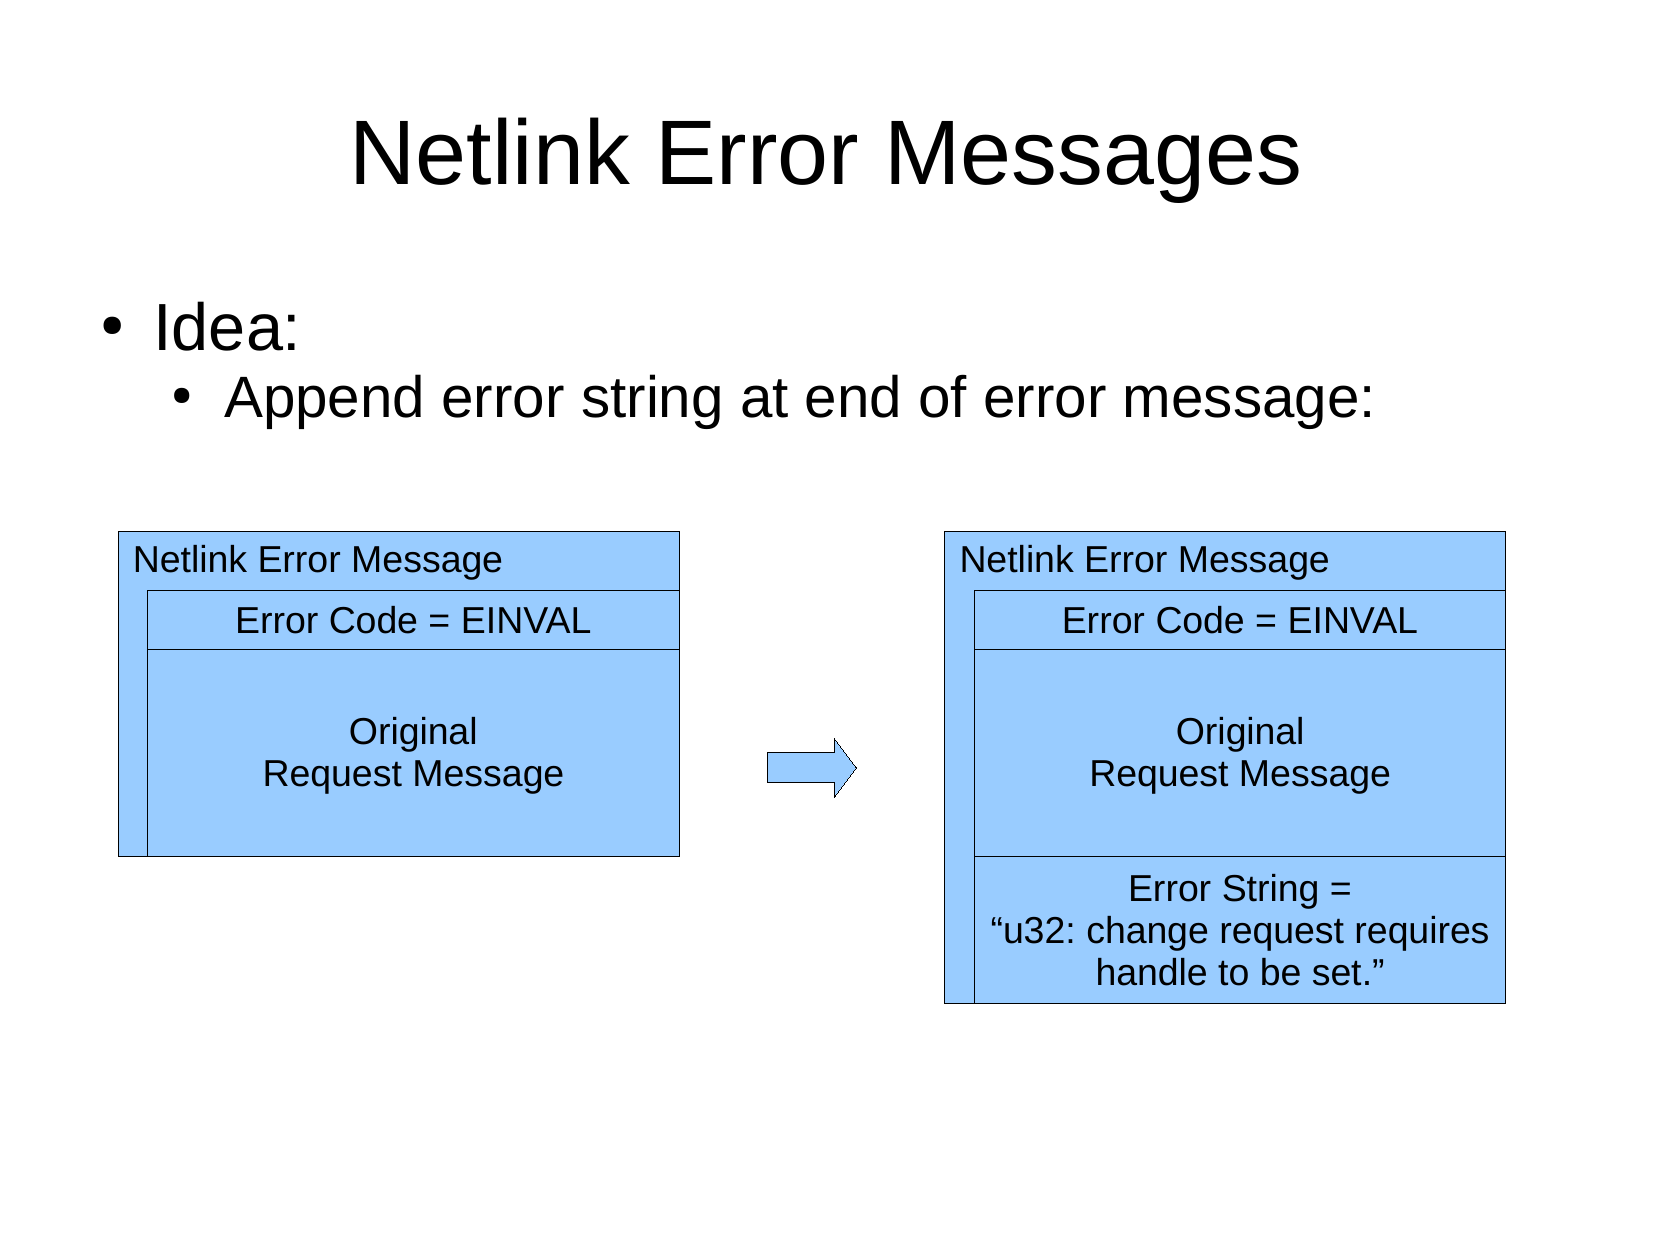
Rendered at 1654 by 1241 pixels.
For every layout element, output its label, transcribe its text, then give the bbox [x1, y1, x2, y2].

text_box Error Code = EINVAL [974, 590, 1506, 650]
text_box Error Code = EINVAL [147, 590, 680, 650]
title Netlink Error Messages [82, 56, 1571, 250]
text_box Original Request Message [147, 650, 680, 857]
text_box Error String = “u32: change request requires handle to be set.” [974, 856, 1506, 1004]
text_box [767, 738, 857, 798]
text_box Original Request Message [974, 650, 1506, 856]
list Idea: Append error string at end of error message: [82, 290, 1571, 1094]
